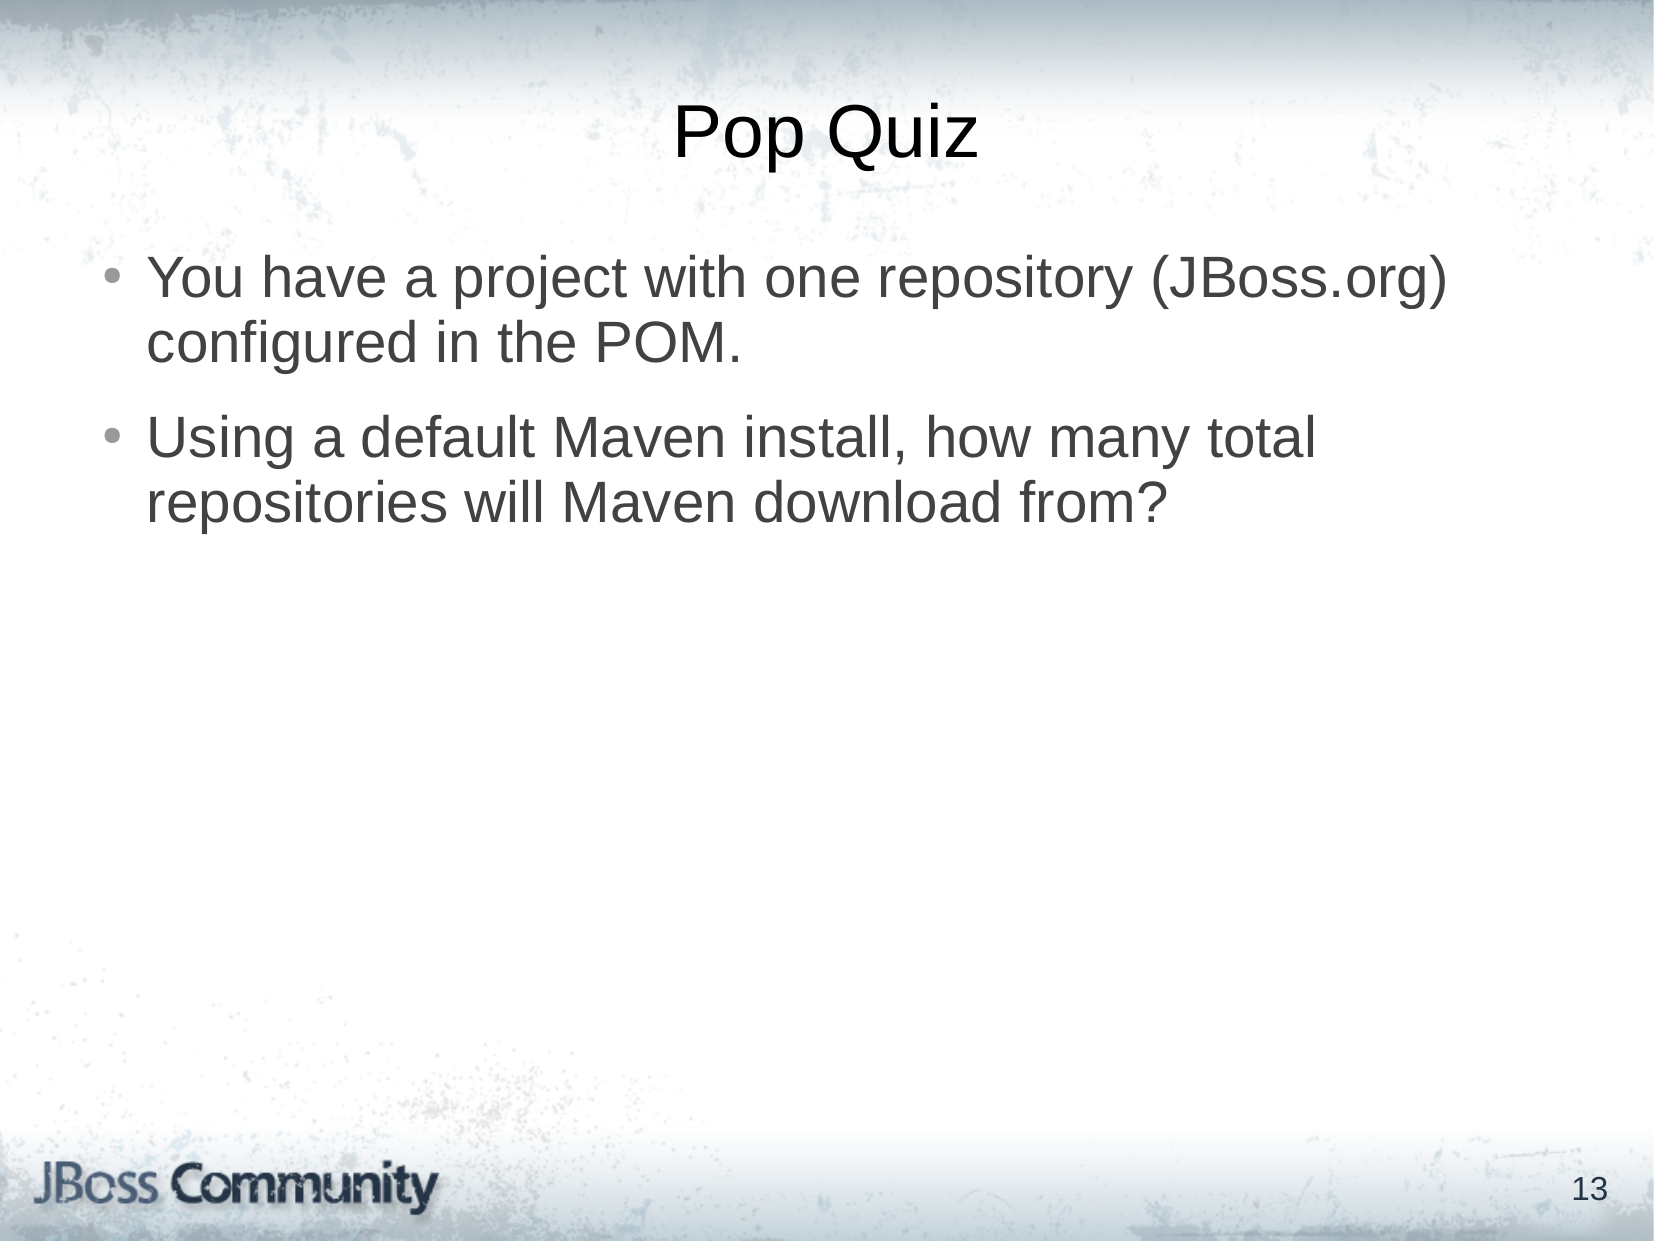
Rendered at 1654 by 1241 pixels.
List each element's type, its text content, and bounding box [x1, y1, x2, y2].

title Pop Quiz [82, 37, 1571, 226]
list You have a project with one repository (JBoss.org) configured in the POM. Using a default Maven install, how many total repositories will Maven download from? [86, 244, 1576, 1039]
picture [0, 0, 1654, 1241]
